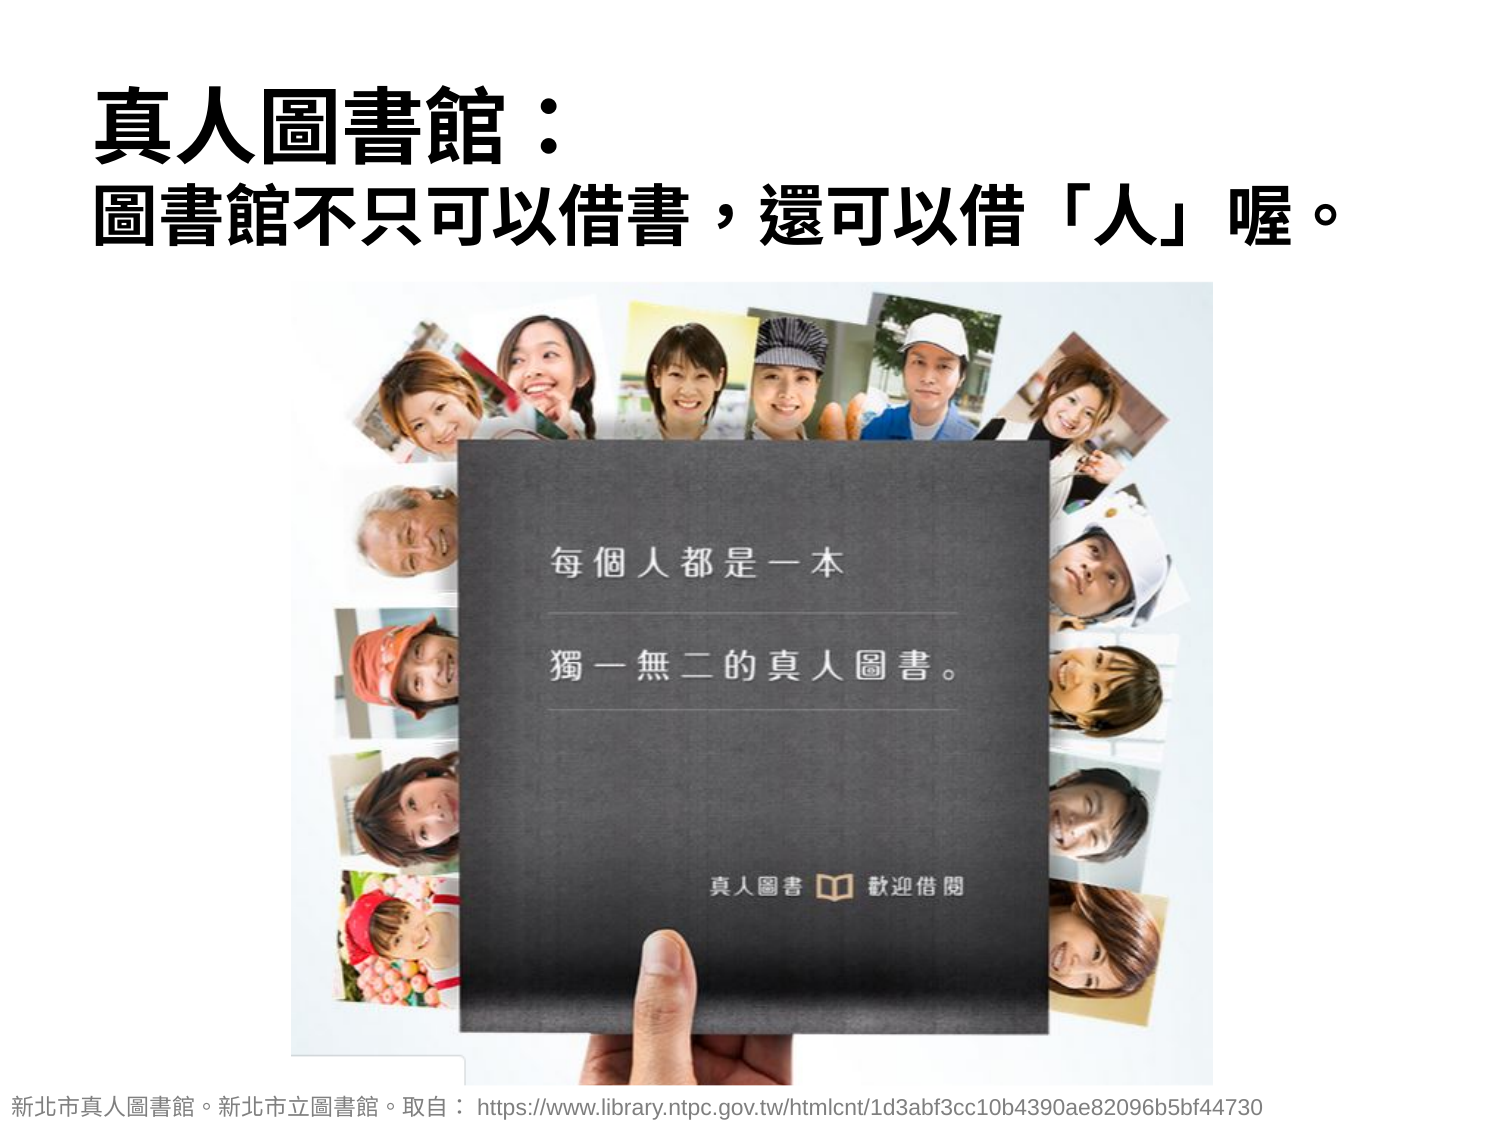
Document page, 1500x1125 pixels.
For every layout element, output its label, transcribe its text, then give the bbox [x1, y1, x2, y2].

title 真人圖書館： 圖書館不只可以借書，還可以借「人」喔。 [76, 66, 1427, 254]
text_box 新北市真人圖書館。新北市立圖書館。取自：https://www.library.ntpc.gov.tw/htmlcnt/1d3abf3cc10b4390ae82096b5bf44730 [0, 1085, 1500, 1125]
picture [291, 269, 1213, 1085]
